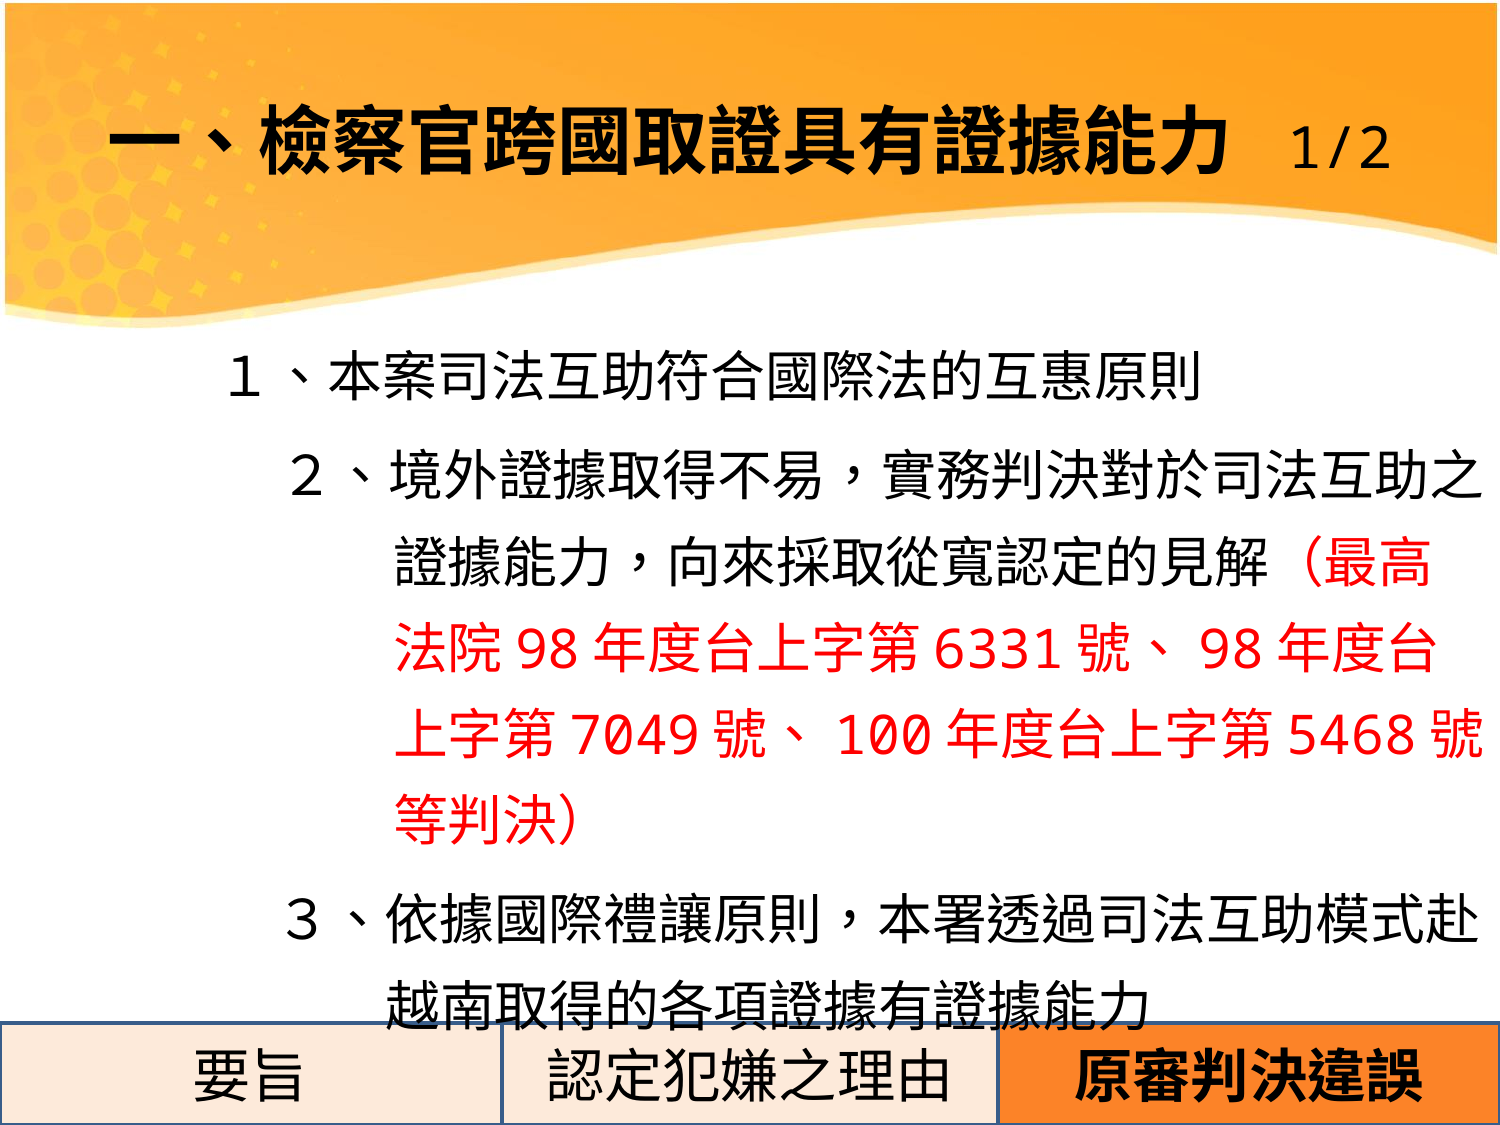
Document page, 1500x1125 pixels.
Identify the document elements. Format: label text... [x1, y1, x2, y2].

list １、本案司法互助符合國際法的互惠原則 ２、境外證據取得不易，實務判決對於司法互助之證據能力，向來採取從寬認定的見解（最高法院98年度台上字第6331號、98年度台上字第7049號、100年度台上字第5468號等判決） ３、依據國際禮讓原則，本署透過司法互助模式赴越南取得的各項證據有證據能力 [150, 208, 1500, 1047]
title 一、檢察官跨國取證具有證據能力 1/2 [75, 45, 1426, 233]
